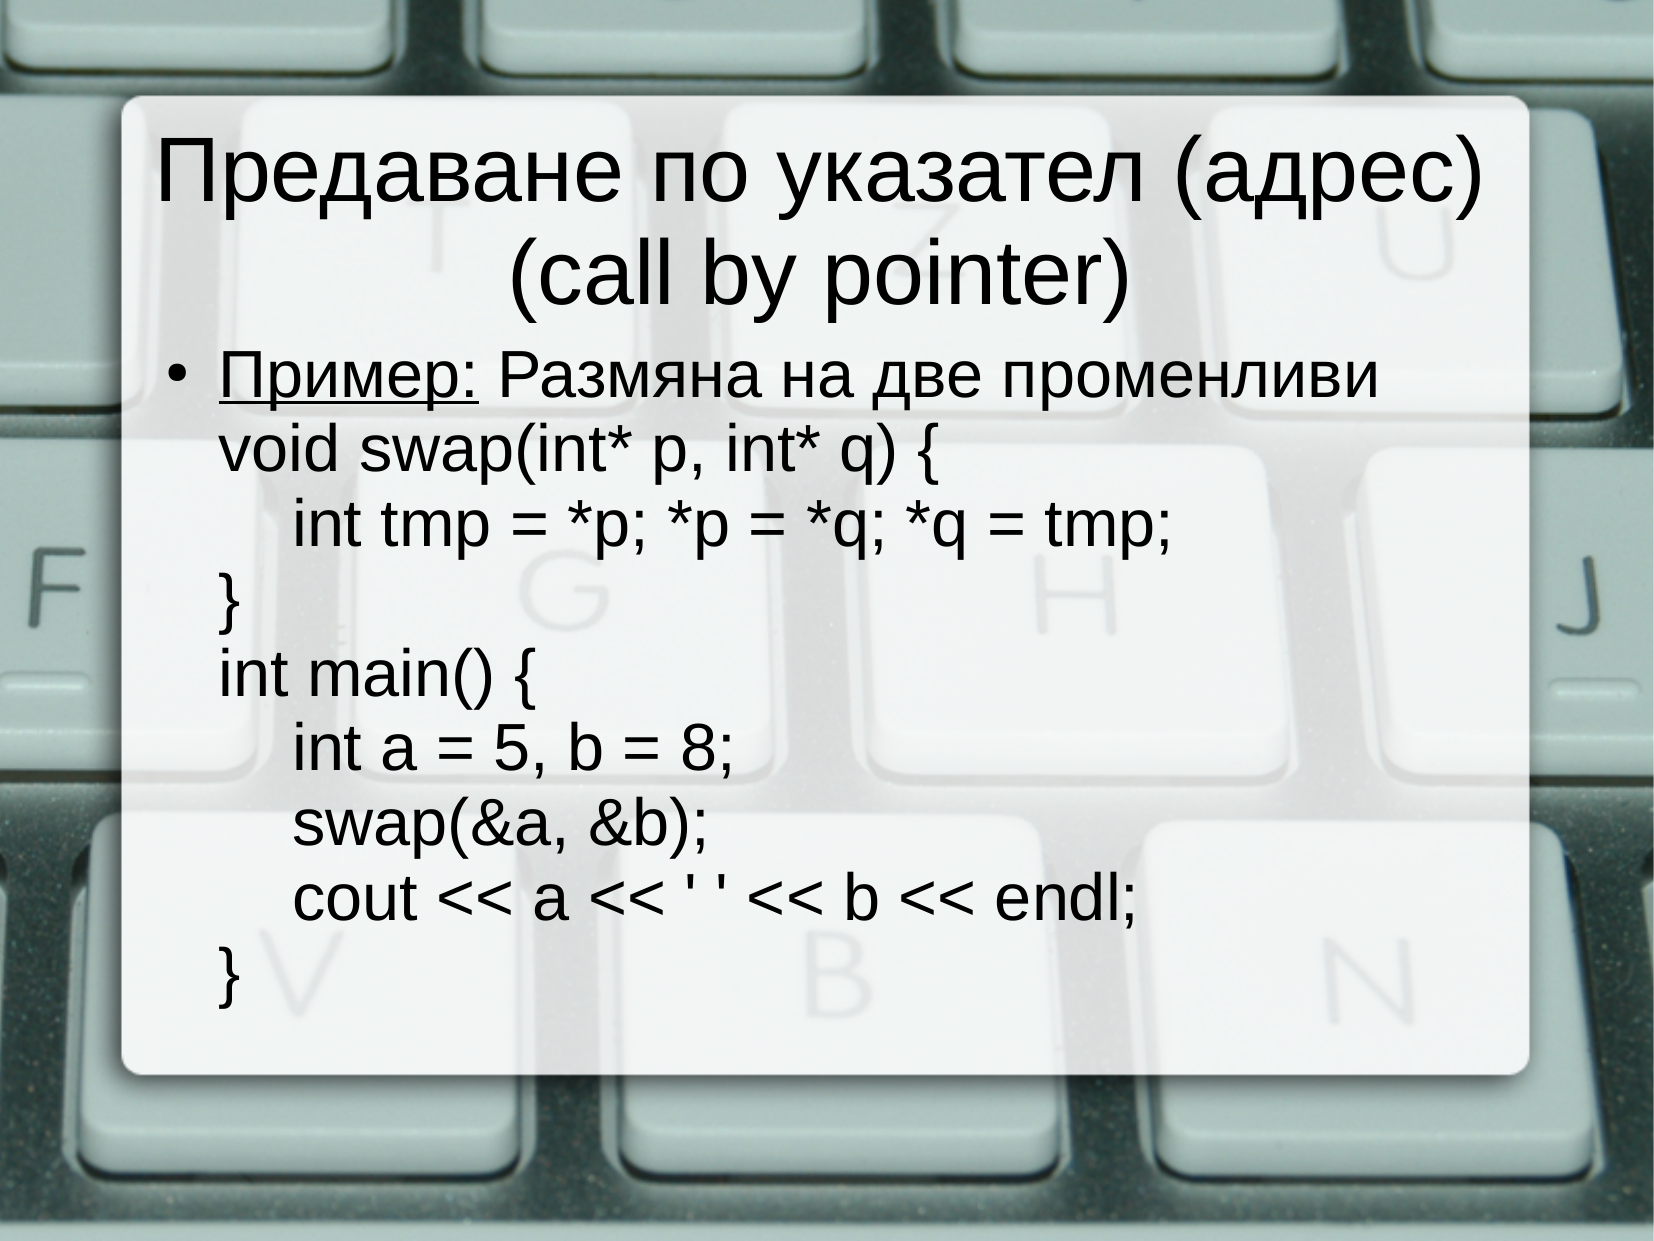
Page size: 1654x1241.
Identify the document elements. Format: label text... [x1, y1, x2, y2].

title Предаване по указател (адрес) (call by pointer) [135, 117, 1506, 325]
picture [0, 0, 1654, 1241]
list Пример: Размяна на две променливи void swap(int* p, int* q) { int tmp = *p; *p = *q; *q = tmp; } int main() { int a = 5, b = 8; swap(&a, &b); cout << a << ' ' << b << endl; } [147, 336, 1506, 1056]
